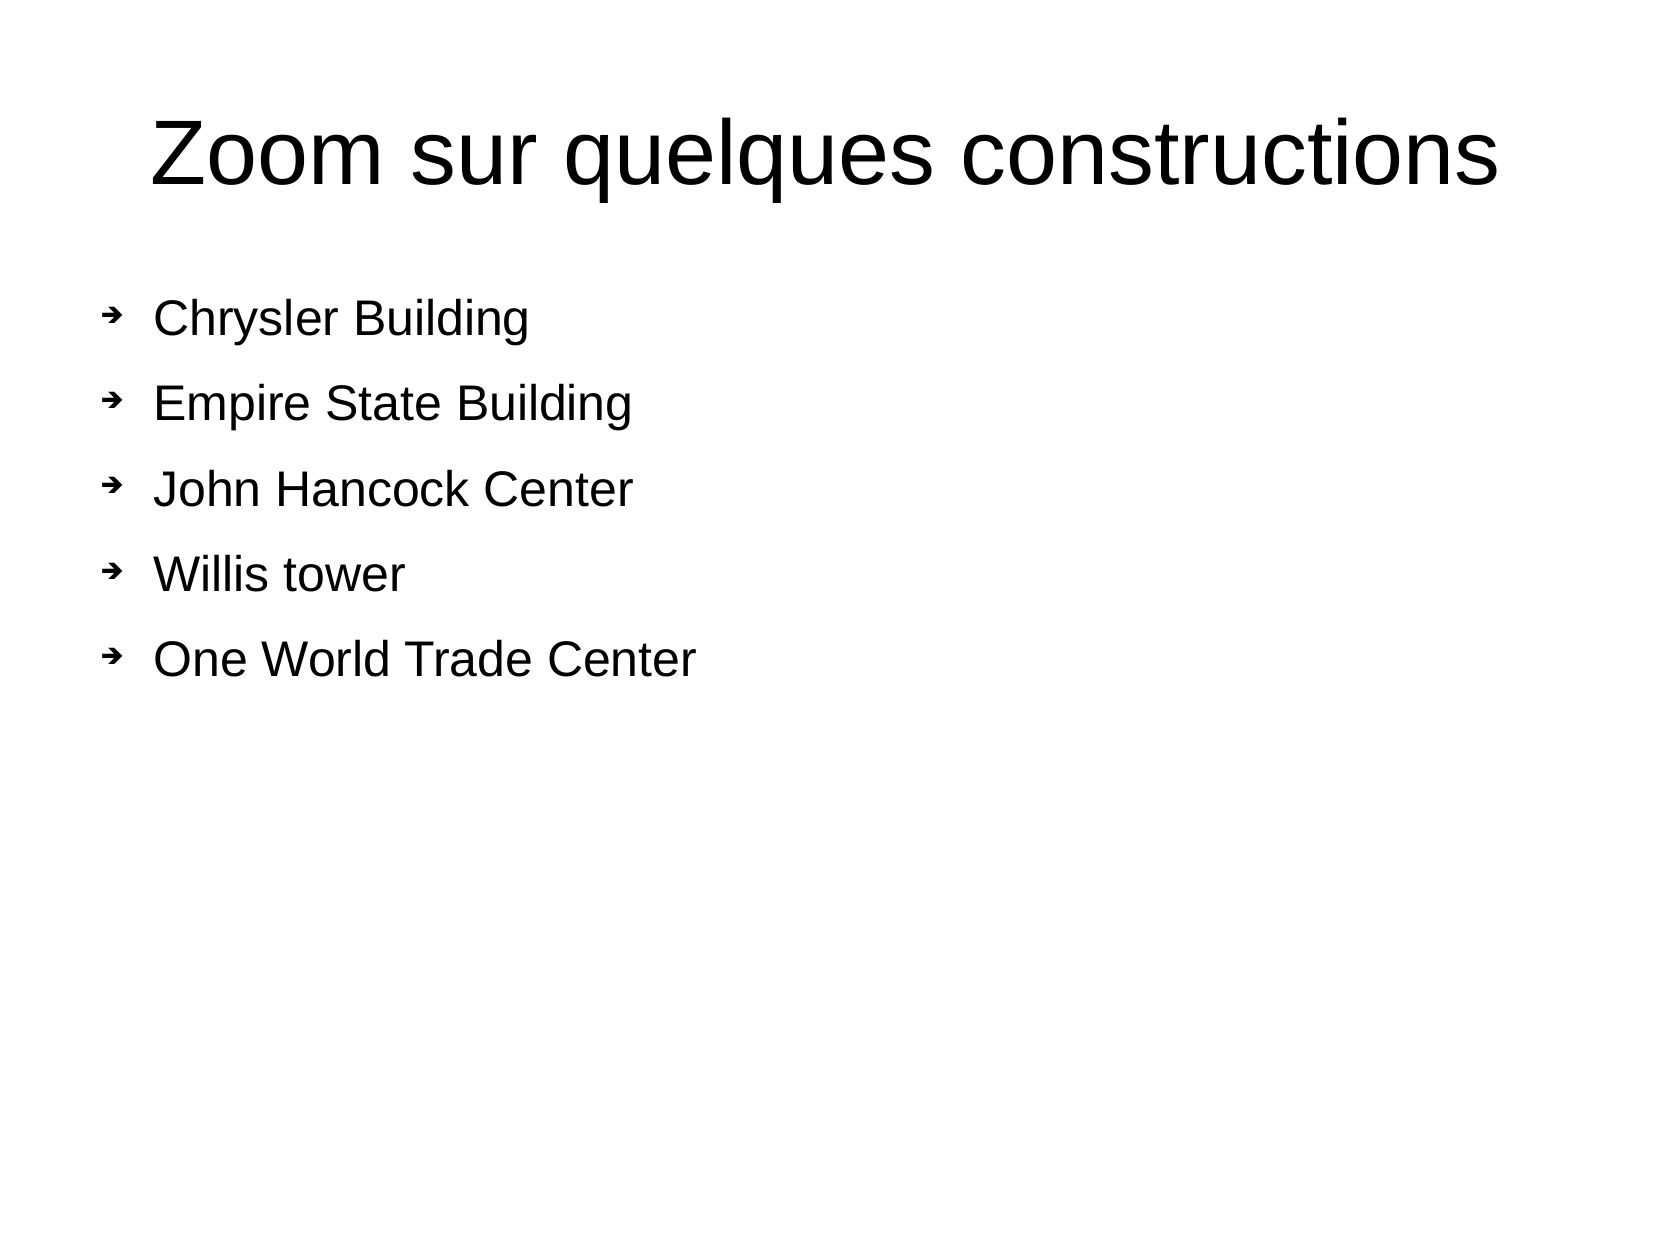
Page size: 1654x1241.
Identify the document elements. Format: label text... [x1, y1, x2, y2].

list Chrysler Building Empire State Building John Hancock Center Willis tower One World Trade Center [82, 290, 1571, 1109]
title Zoom sur quelques constructions [82, 49, 1571, 257]
